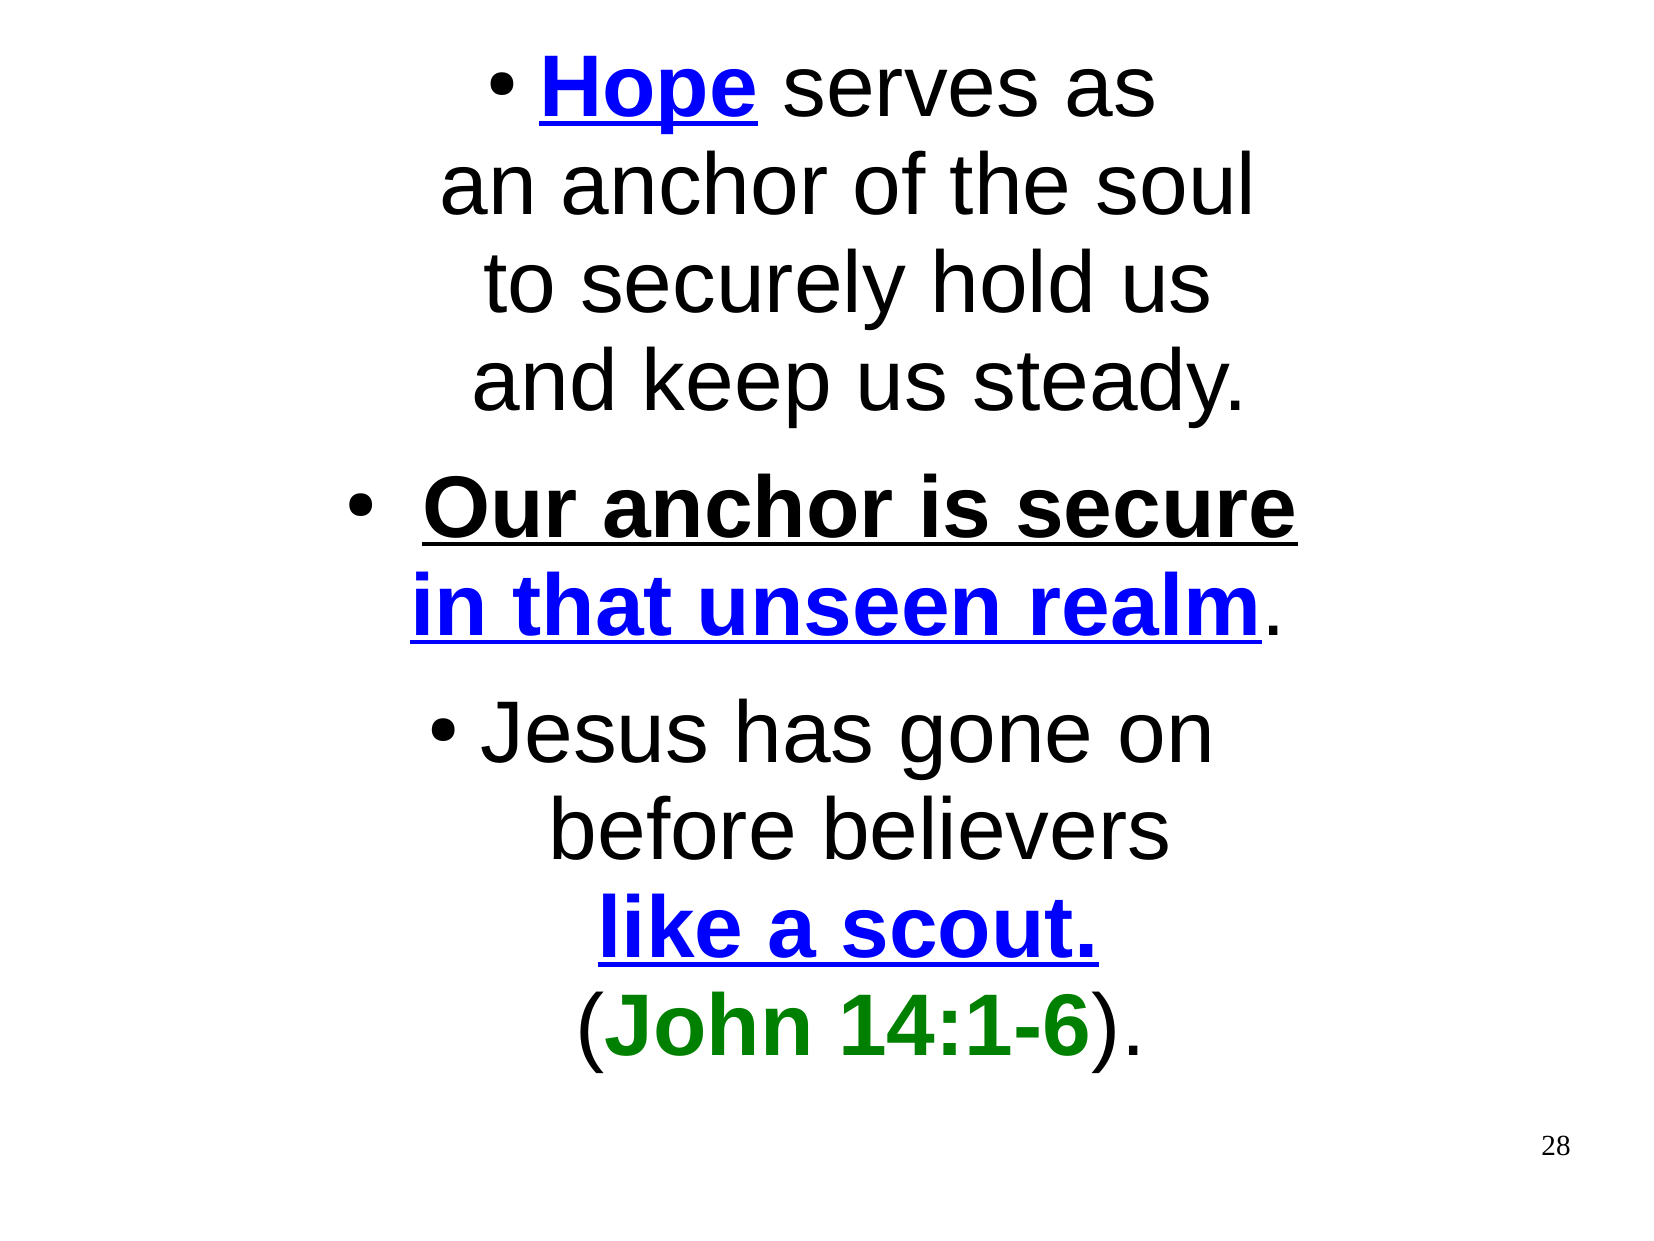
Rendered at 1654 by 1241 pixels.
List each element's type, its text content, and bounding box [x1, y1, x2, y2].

list Hope serves as an anchor of the soul to securely hold us and keep us steady. Our anchor is secure in that unseen realm. Jesus has gone on before believers like a scout. (John 14:1-6). [37, 37, 1613, 1238]
